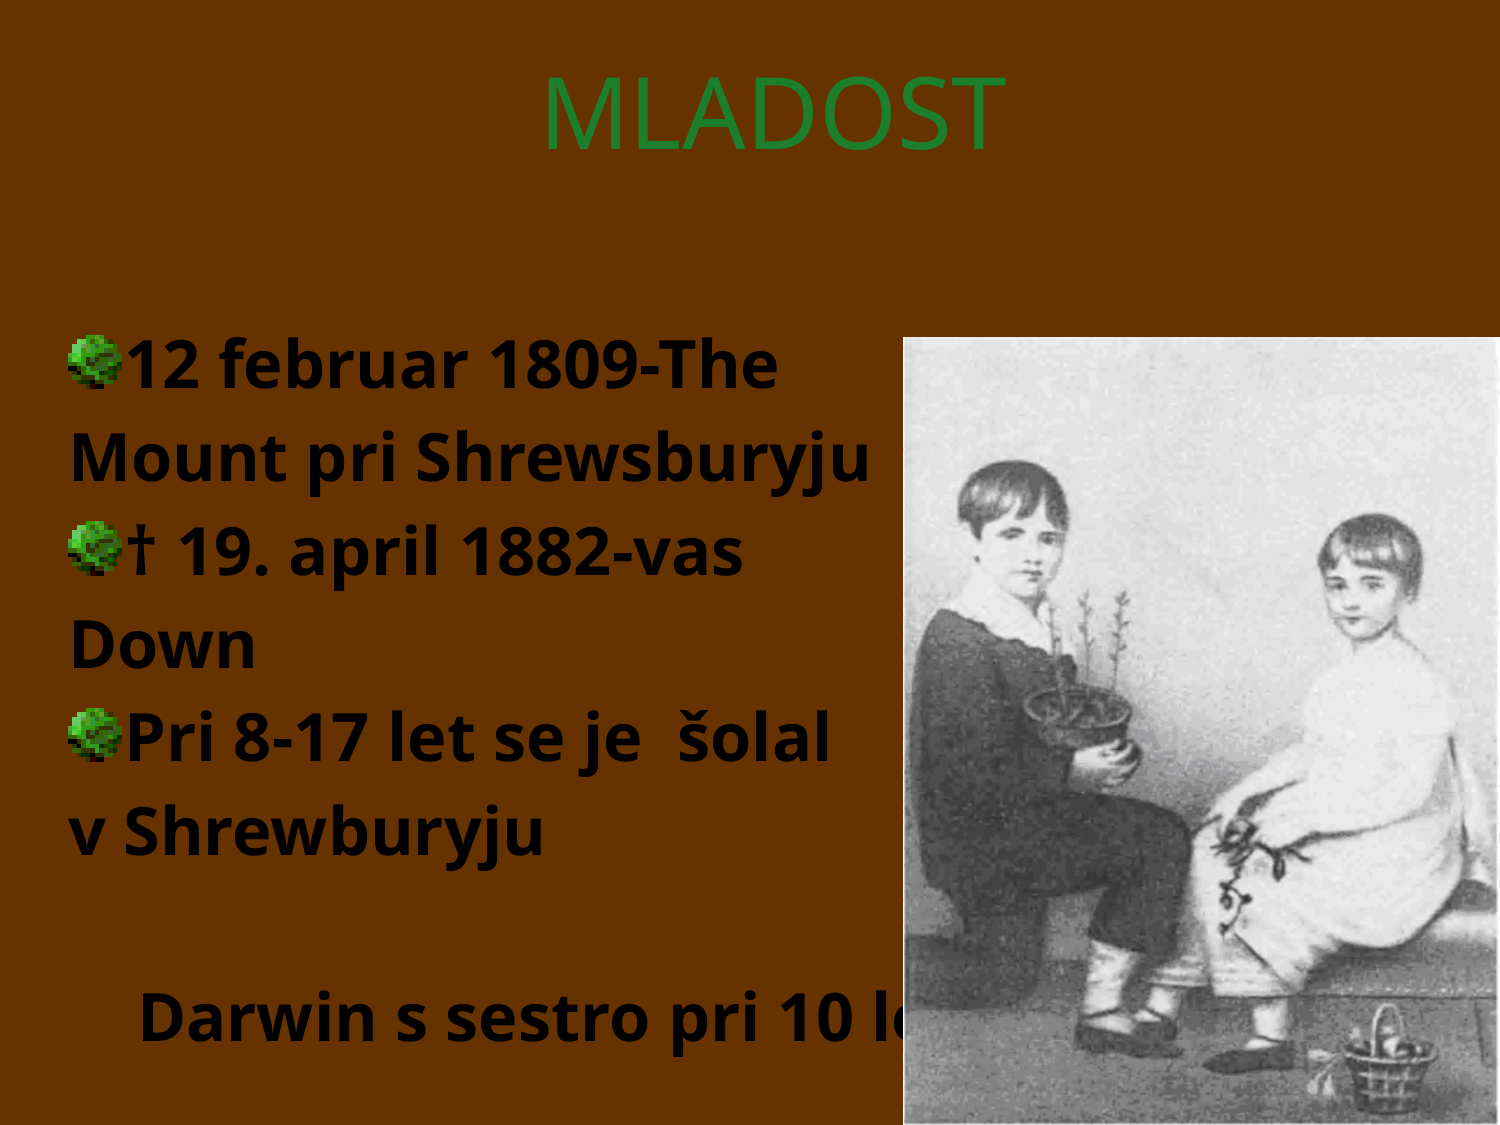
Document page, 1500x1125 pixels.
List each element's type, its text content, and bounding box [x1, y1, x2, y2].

text_box MLADOST [383, 42, 1164, 254]
list 12 februar 1809-The Mount pri Shrewsburyju † 19. april 1882-vas Down Pri 8-17 let se je šolal v Shrewburyju Darwin s sestro pri 10 letih: [53, 314, 1459, 1083]
picture [903, 337, 1500, 1125]
